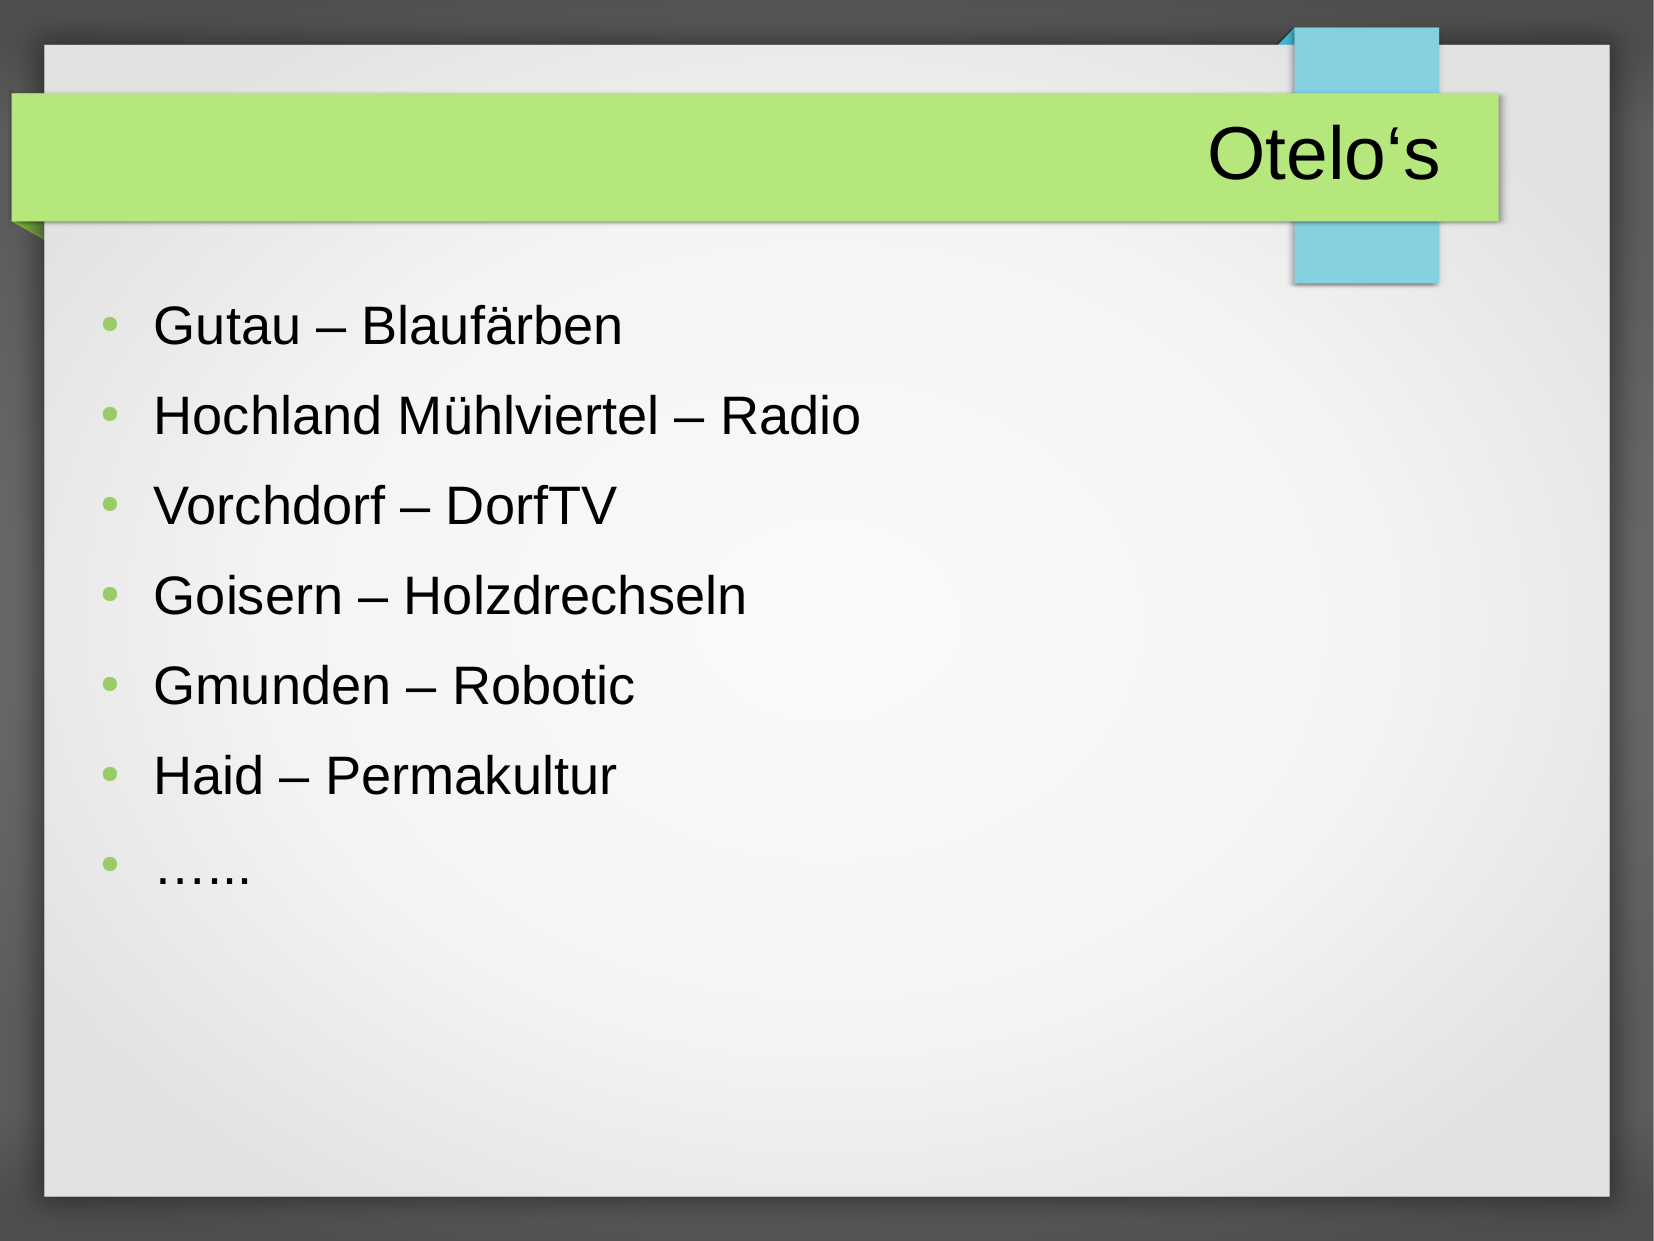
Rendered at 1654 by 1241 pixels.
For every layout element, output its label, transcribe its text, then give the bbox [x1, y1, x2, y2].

title Otelo‘s [259, 94, 1441, 213]
picture [0, 0, 1654, 1241]
list Gutau – Blaufärben Hochland Mühlviertel – Radio Vorchdorf – DorfTV Goisern – Holzdrechseln Gmunden – Robotic Haid – Permakultur …... [82, 295, 1571, 1015]
